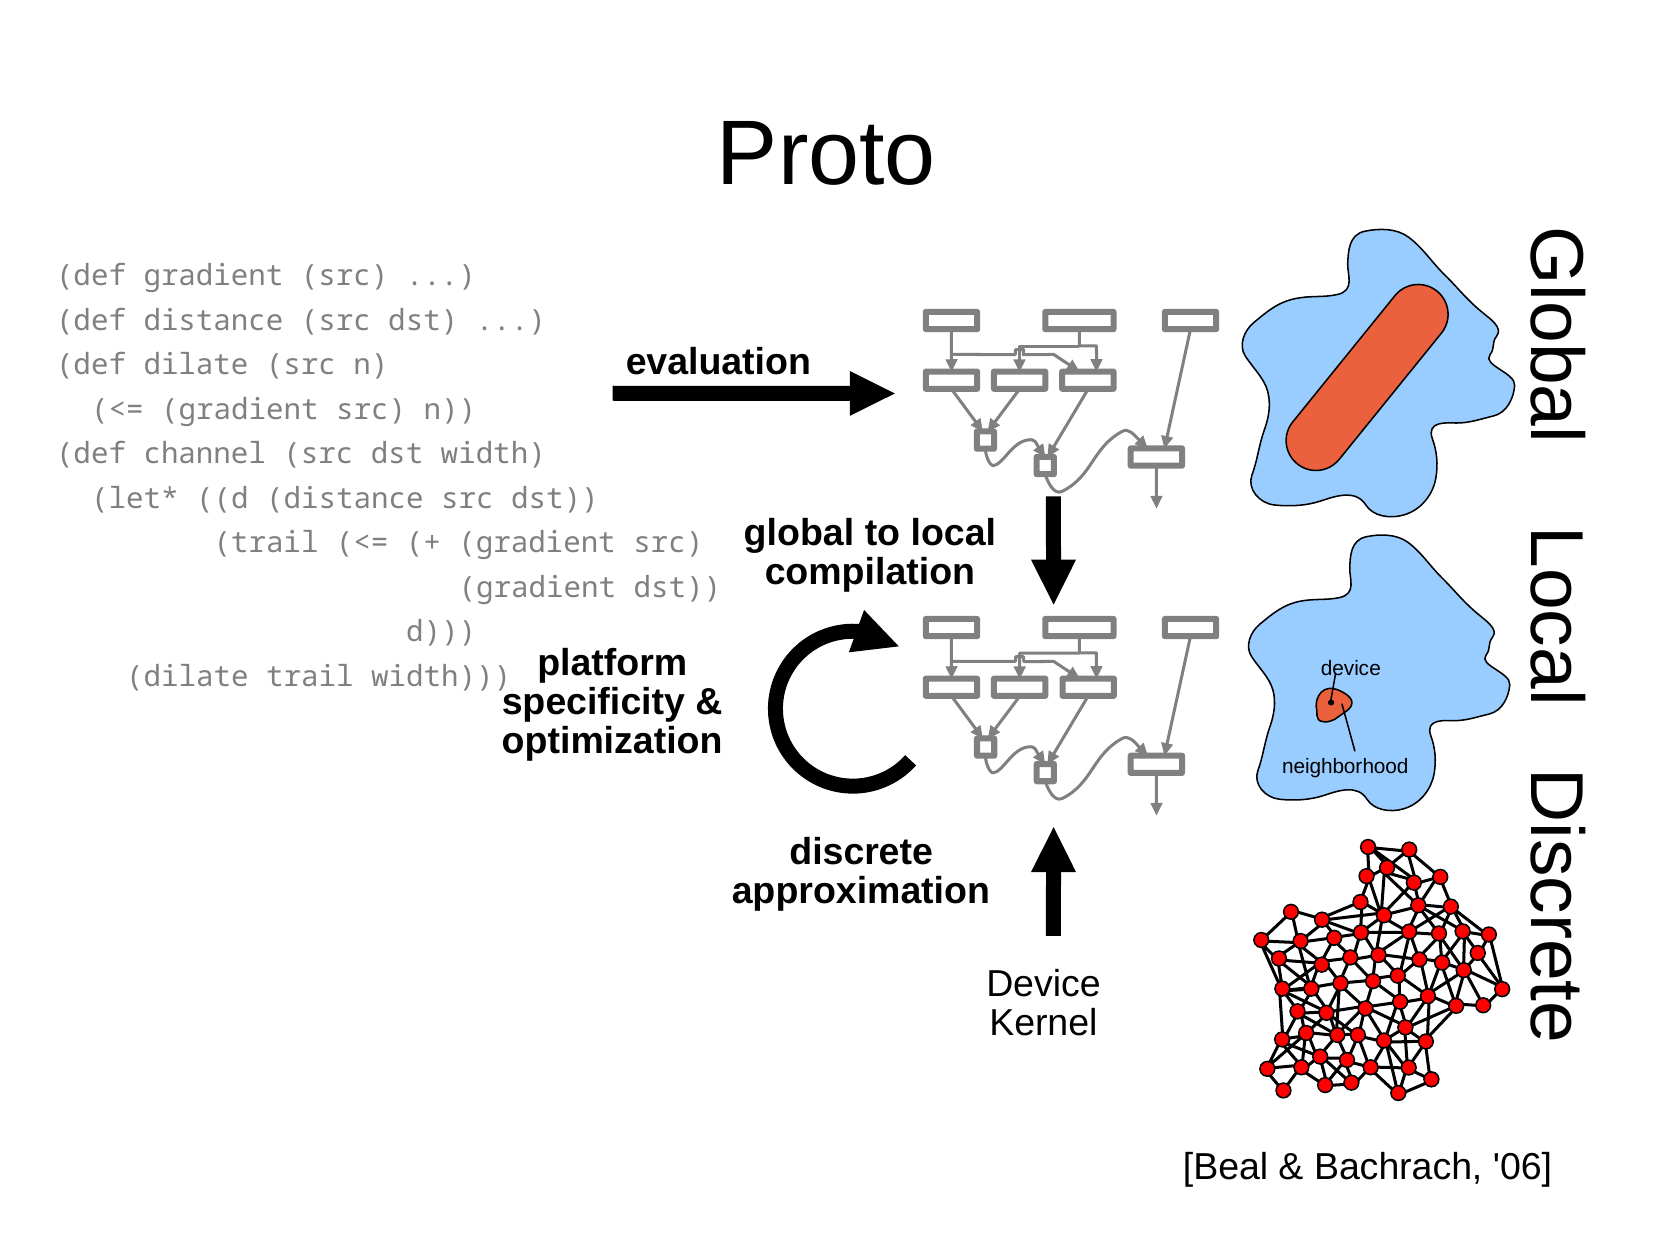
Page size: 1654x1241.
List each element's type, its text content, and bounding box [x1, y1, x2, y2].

text_box discrete approximation [706, 812, 1016, 933]
text_box neighborhood [1267, 747, 1453, 786]
text_box Global Local Discrete [1496, 201, 1617, 1070]
text_box [1455, 923, 1471, 939]
text_box [1303, 981, 1319, 997]
text_box [1293, 933, 1309, 949]
text_box global to local compilation [718, 493, 1022, 614]
text_box [1363, 1059, 1379, 1075]
text_box [1481, 927, 1497, 942]
text_box [1274, 1031, 1290, 1047]
text_box [1401, 842, 1417, 858]
text_box [1271, 951, 1287, 966]
text_box [1317, 1077, 1333, 1093]
text_box [1371, 947, 1387, 963]
text_box device [1306, 649, 1441, 688]
text_box [1475, 997, 1491, 1013]
text_box [1283, 904, 1299, 920]
text_box [1456, 962, 1472, 978]
text_box platform specificity & optimization [476, 623, 749, 786]
text_box [1401, 1060, 1417, 1075]
text_box [1350, 1027, 1366, 1043]
text_box [1431, 925, 1447, 941]
text_box [1253, 932, 1269, 948]
text_box [1376, 907, 1392, 923]
text_box [1242, 229, 1496, 517]
text_box [1418, 1034, 1434, 1049]
text_box [1298, 1025, 1314, 1041]
text_box [1470, 945, 1486, 961]
text_box [1360, 839, 1376, 855]
text_box [1434, 955, 1450, 971]
text_box [1411, 952, 1427, 967]
title Proto [82, 56, 1571, 249]
text_box [1259, 1061, 1275, 1077]
text_box [1406, 875, 1422, 891]
text_box [1376, 1033, 1392, 1048]
text_box [1494, 981, 1510, 997]
text_box evaluation [600, 322, 837, 401]
text_box [1333, 975, 1348, 991]
text_box [1339, 1052, 1355, 1068]
text_box [1248, 535, 1496, 811]
text_box [1293, 1059, 1309, 1075]
text_box [1359, 868, 1375, 884]
text_box [1423, 1071, 1439, 1087]
text_box [1342, 949, 1358, 965]
text_box [1390, 968, 1406, 984]
text_box [1410, 897, 1426, 913]
text_box [1401, 924, 1417, 940]
text_box [1343, 1075, 1359, 1091]
text_box [1432, 869, 1448, 885]
text_box [1314, 957, 1330, 973]
text_box [1420, 988, 1436, 1004]
text_box [1443, 899, 1459, 915]
text_box [1274, 981, 1290, 997]
text_box [1290, 1003, 1305, 1019]
text_box [1353, 894, 1368, 910]
text_box [1276, 1083, 1291, 1098]
text_box [1379, 860, 1395, 876]
text_box [1397, 1020, 1413, 1035]
text_box [1312, 1049, 1328, 1065]
text_box [1326, 930, 1342, 946]
text_box [1314, 912, 1330, 928]
text_box [1318, 1005, 1334, 1021]
text_box [Beal & Bachrach, '06] [1168, 1138, 1568, 1196]
text_box [1365, 973, 1381, 989]
text_box [1353, 924, 1369, 940]
text_box [1392, 994, 1408, 1010]
text_box [1358, 1000, 1373, 1016]
text_box (def gradient (src) ...) (def distance (src dst) ...) (def dilate (src n) (<= (gradient src) n)) (def channel (src dst width) (let* ((d (distance src dst)) (trail (<= (+ (gradient src) (gradient dst)) d))) (dilate trail width))) [41, 242, 476, 651]
text_box [1390, 1085, 1406, 1101]
text_box [1329, 1027, 1345, 1043]
text_box Device Kernel [971, 955, 1116, 1054]
text_box [1448, 998, 1464, 1014]
